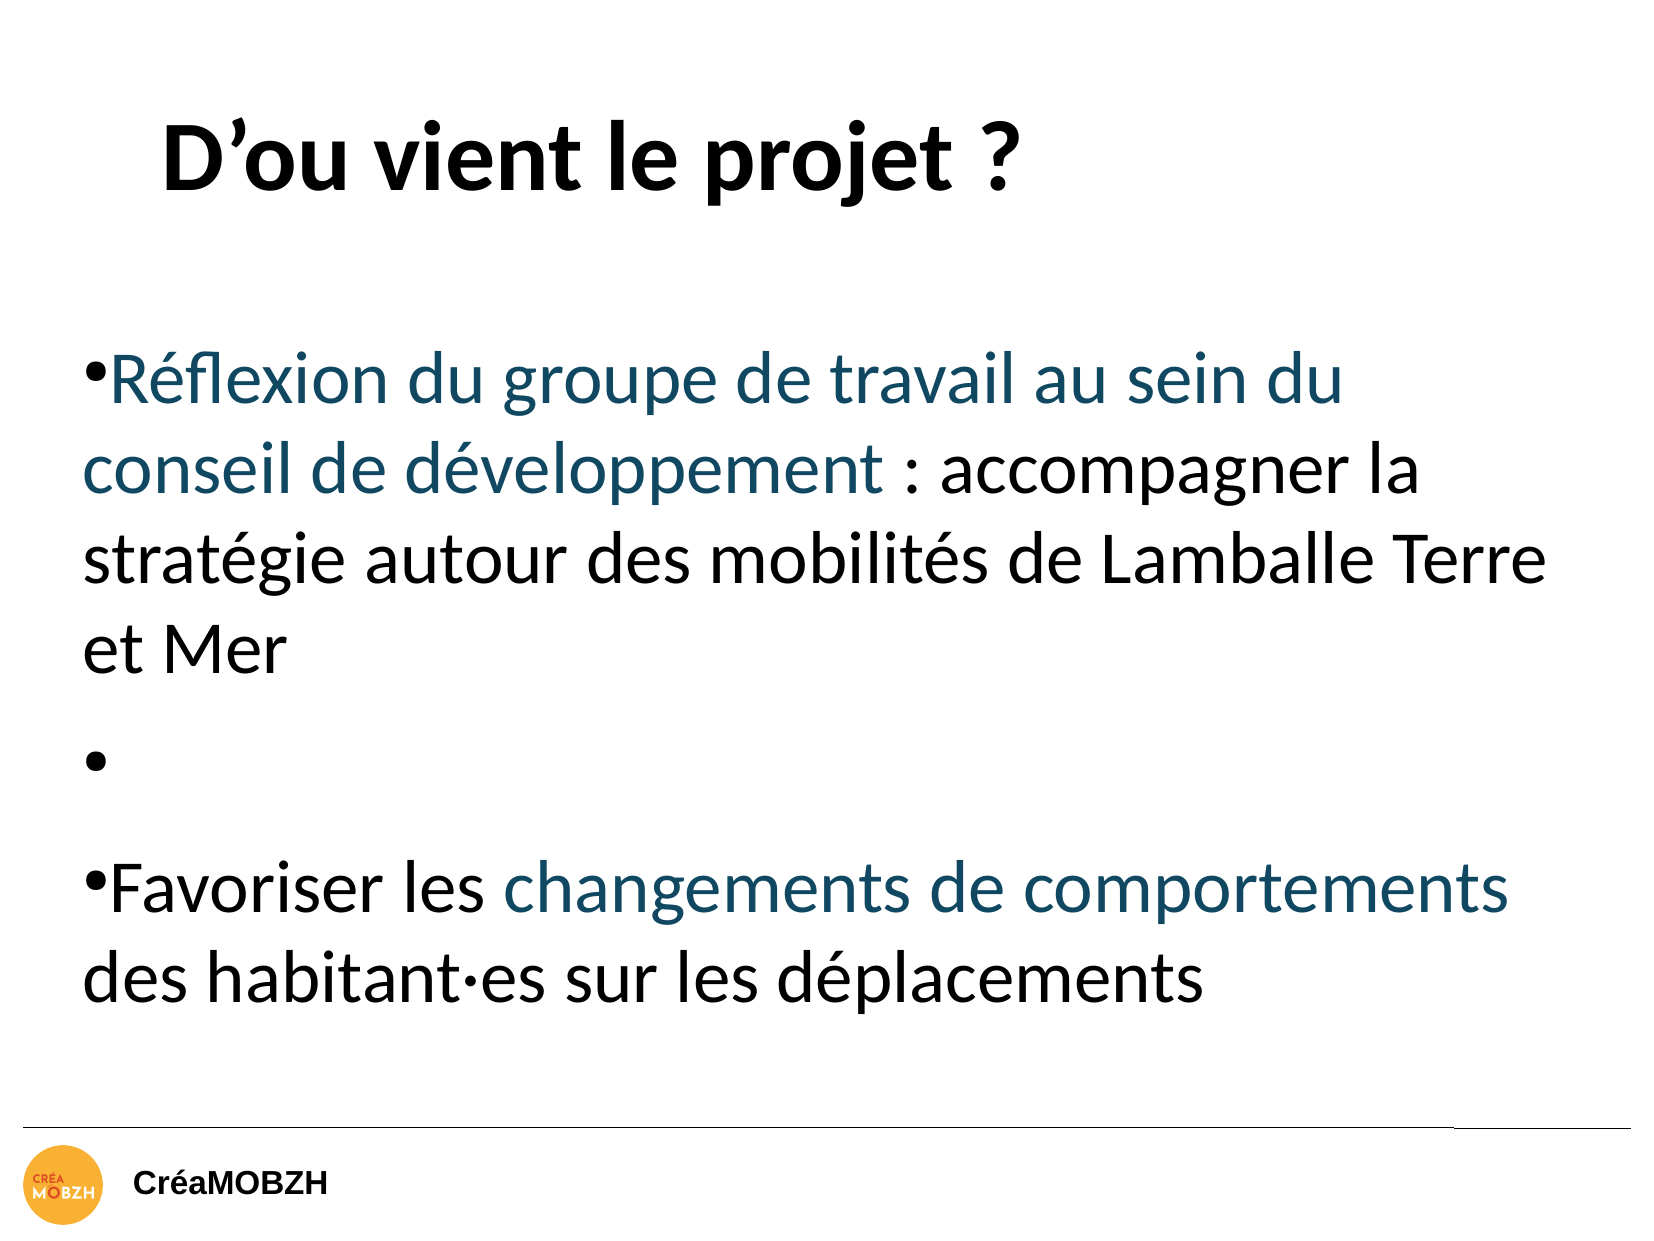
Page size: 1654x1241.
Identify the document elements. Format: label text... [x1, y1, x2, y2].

text_box CréaMOBZH [118, 1157, 1040, 1241]
list Réflexion du groupe de travail au sein du conseil de développement : accompagner la stratégie autour des mobilités de Lamballe Terre et Mer Favoriser les changements de comportements des habitant·es sur les déplacements [82, 328, 1571, 1054]
picture [23, 1145, 103, 1225]
title D’ou vient le projet ? [11, 47, 1347, 255]
